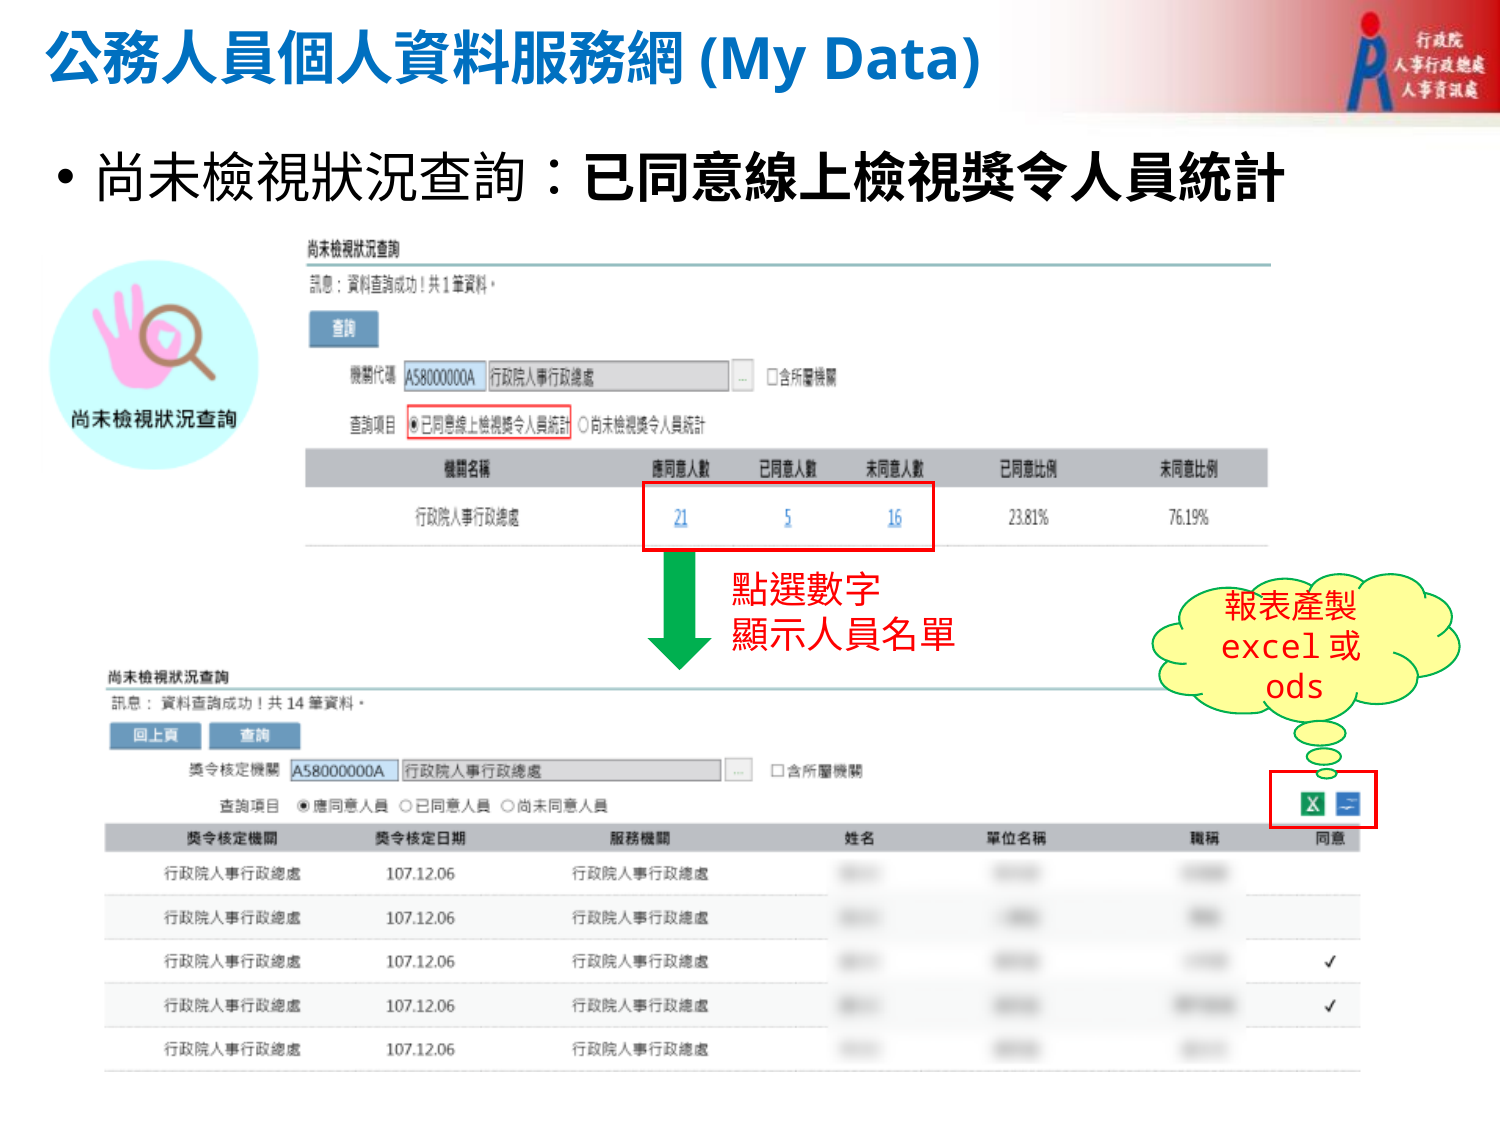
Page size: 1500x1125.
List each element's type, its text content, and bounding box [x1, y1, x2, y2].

text_box 點選數字 顯示人員名單 [716, 558, 972, 664]
text_box 報表產製excel或ods [1306, 748, 1341, 765]
picture [41, 255, 266, 473]
title 公務人員個人資料服務網(My Data) [29, 7, 1409, 114]
list 尚未檢視狀況查詢：已同意線上檢視獎令人員統計 [41, 148, 1367, 221]
text_box 報表產製excel或ods [1152, 574, 1460, 746]
text_box [649, 552, 710, 669]
picture [100, 0, 1500, 1125]
